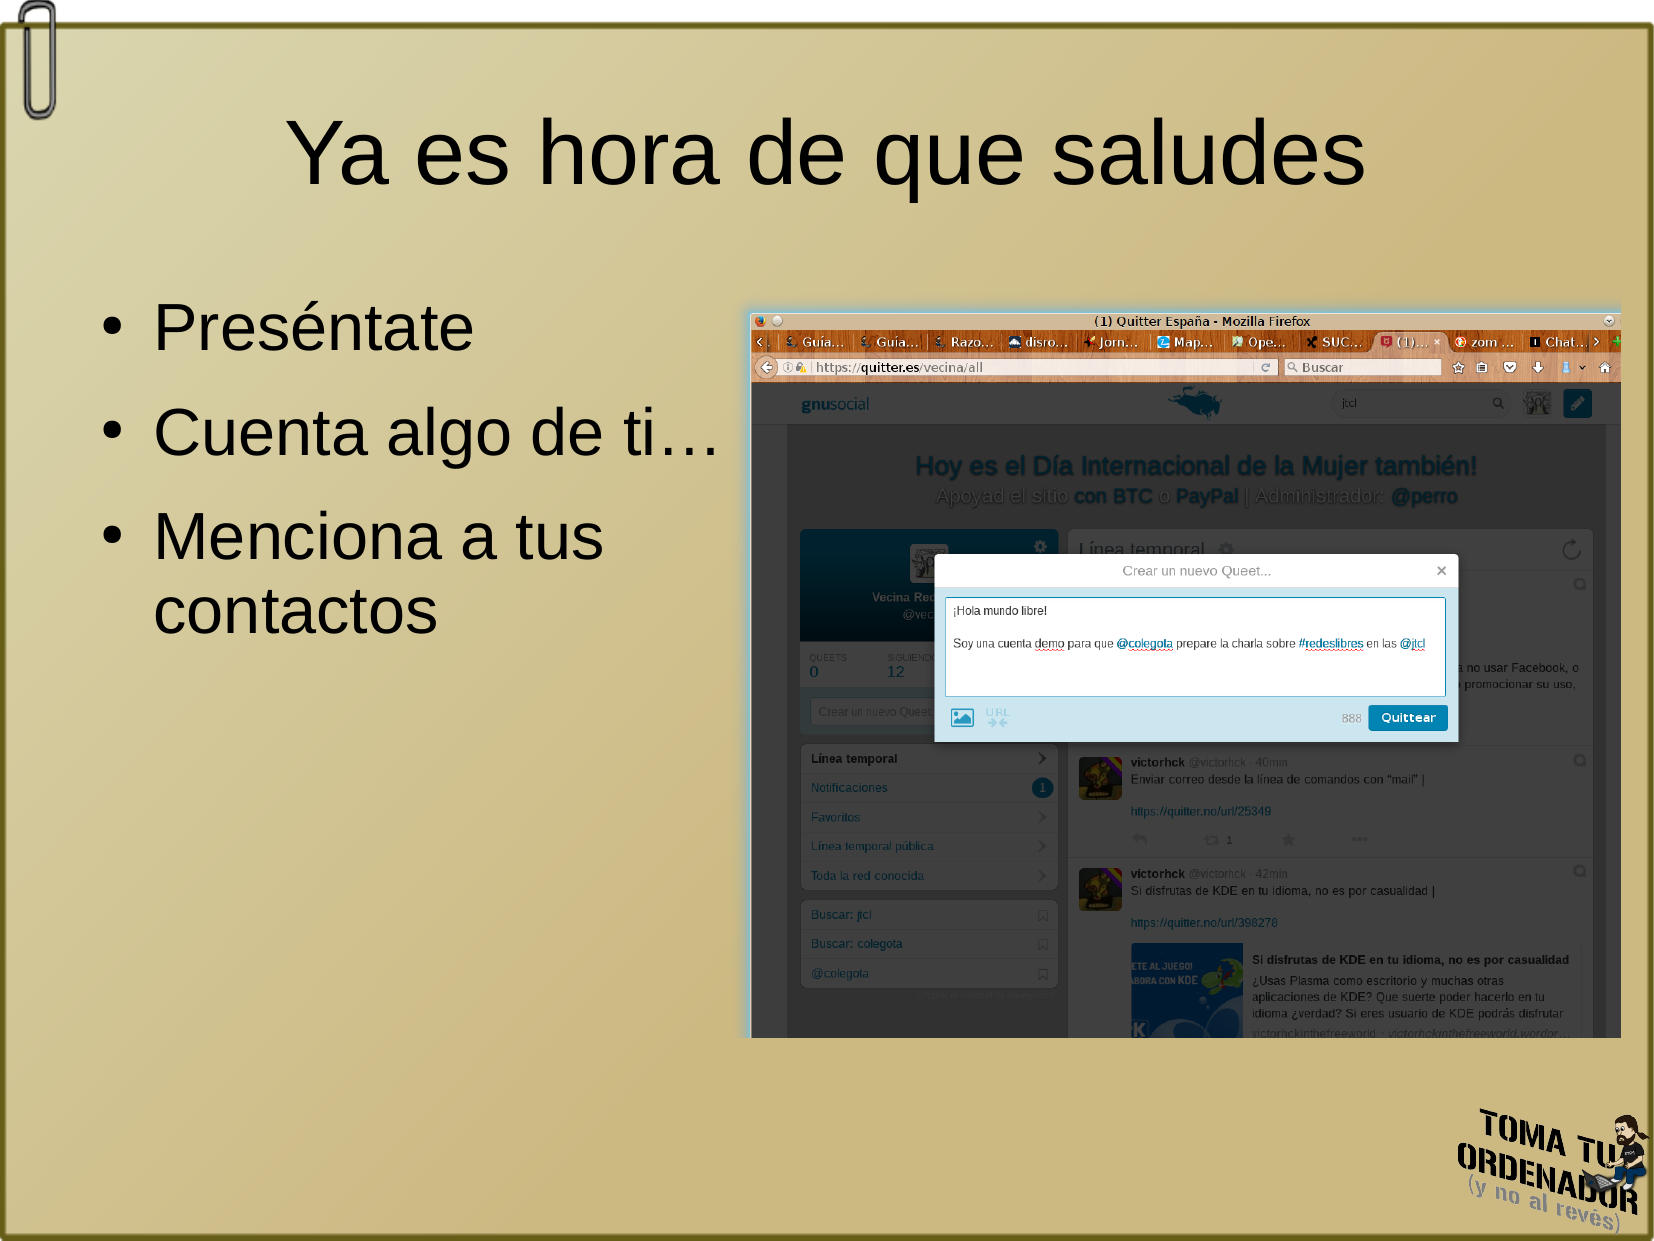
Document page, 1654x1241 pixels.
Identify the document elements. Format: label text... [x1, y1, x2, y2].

title Ya es hora de que saludes [82, 49, 1571, 257]
picture [0, 0, 1654, 1241]
list Preséntate Cuenta algo de ti… Menciona a tus contactos [82, 290, 720, 1010]
